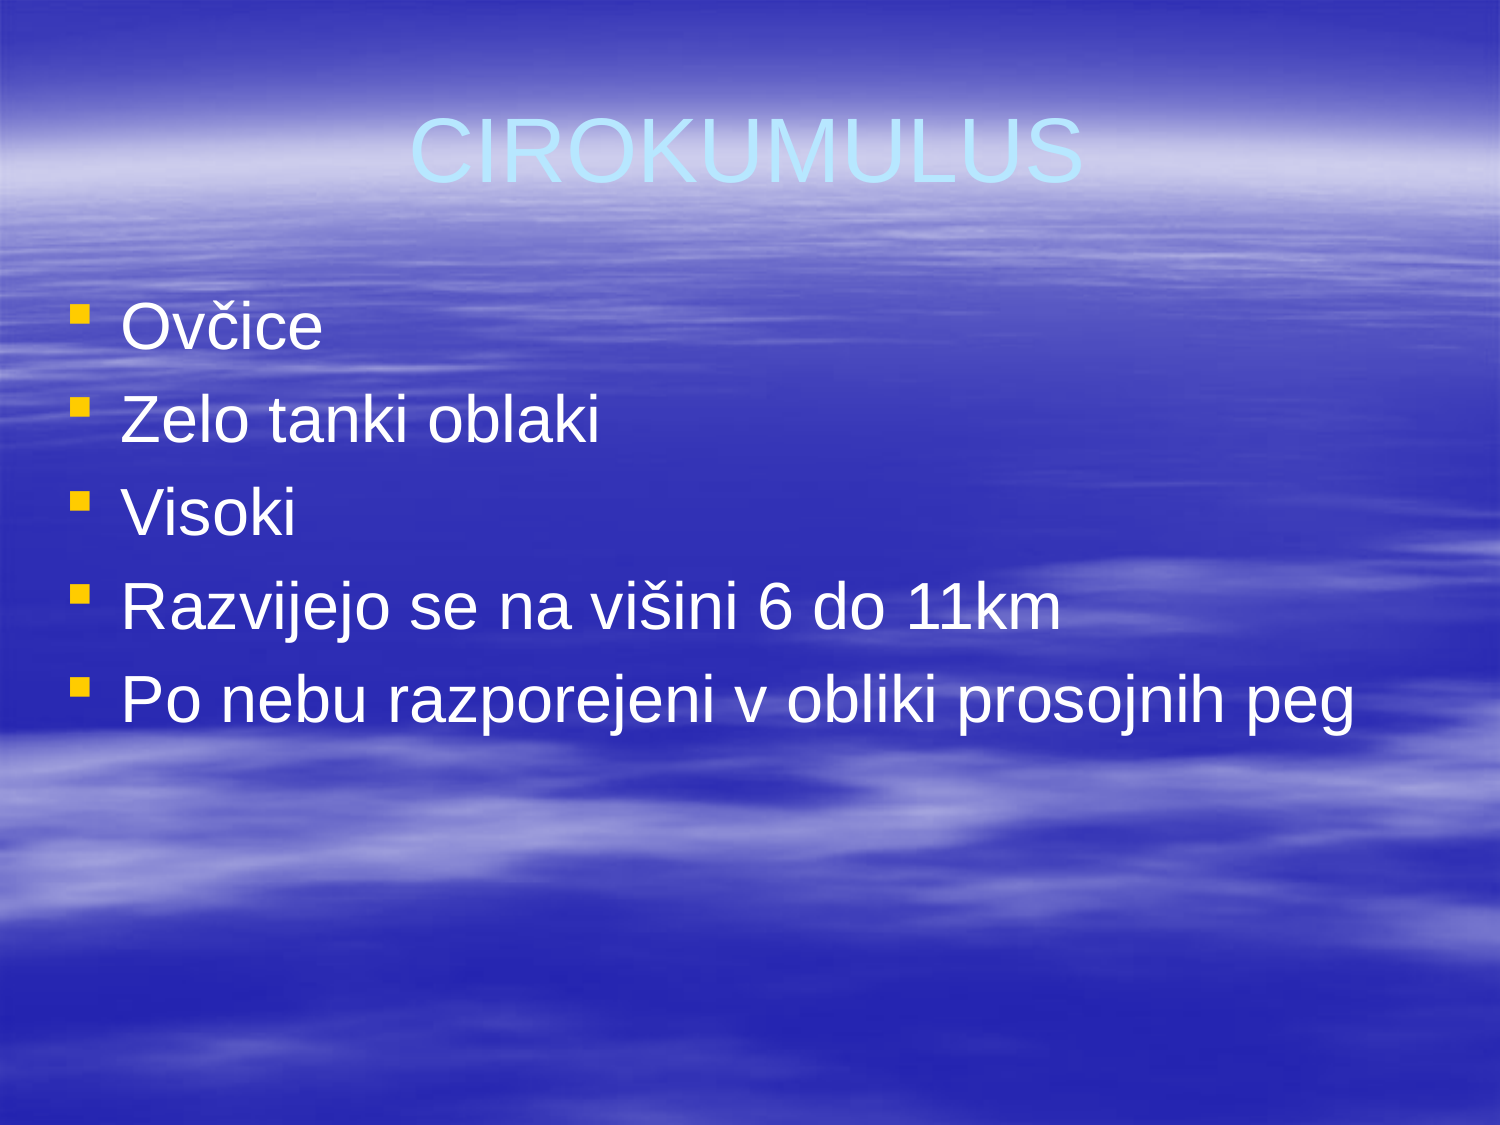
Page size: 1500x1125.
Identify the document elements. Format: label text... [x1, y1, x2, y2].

title CIROKUMULUS [49, 37, 1446, 255]
picture [0, 0, 1500, 1125]
list Ovčice Zelo tanki oblaki Visoki Razvijejo se na višini 6 do 11km Po nebu razporejeni v obliki prosojnih peg [49, 275, 1451, 1001]
